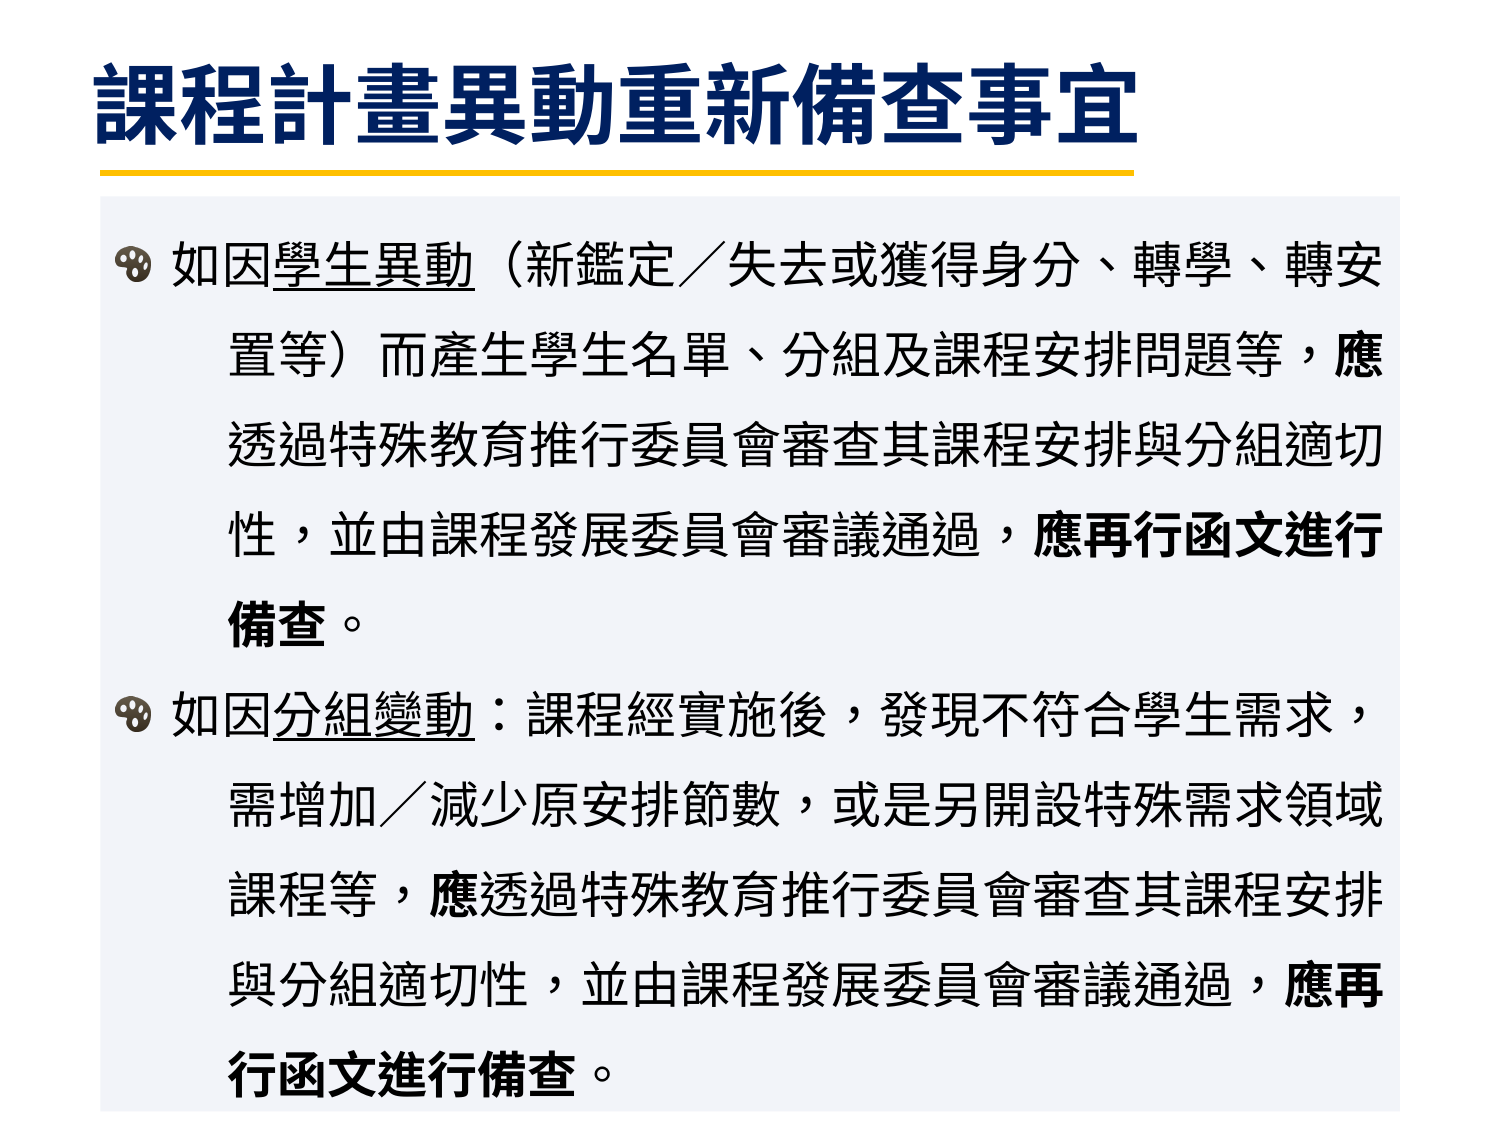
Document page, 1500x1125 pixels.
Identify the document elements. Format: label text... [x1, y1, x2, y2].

text_box 課程計畫異動重新備查事宜 [76, 42, 1168, 164]
text_box 如因學生異動（新鑑定／失去或獲得身分、轉學、轉安置等）而產生學生名單、分組及課程安排問題等，應透過特殊教育推行委員會審查其課程安排與分組適切性，並由課程發展委員會審議通過，應再行函文進行備查。 如因分組變動：課程經實施後，發現不符合學生需求，需增加／減少原安排節數，或是另開設特殊需求領域課程等，應透過特殊教育推行委員會審查其課程安排與分組適切性，並由課程發展委員會審議通過，應再行函文進行備查。 [100, 196, 1400, 1030]
